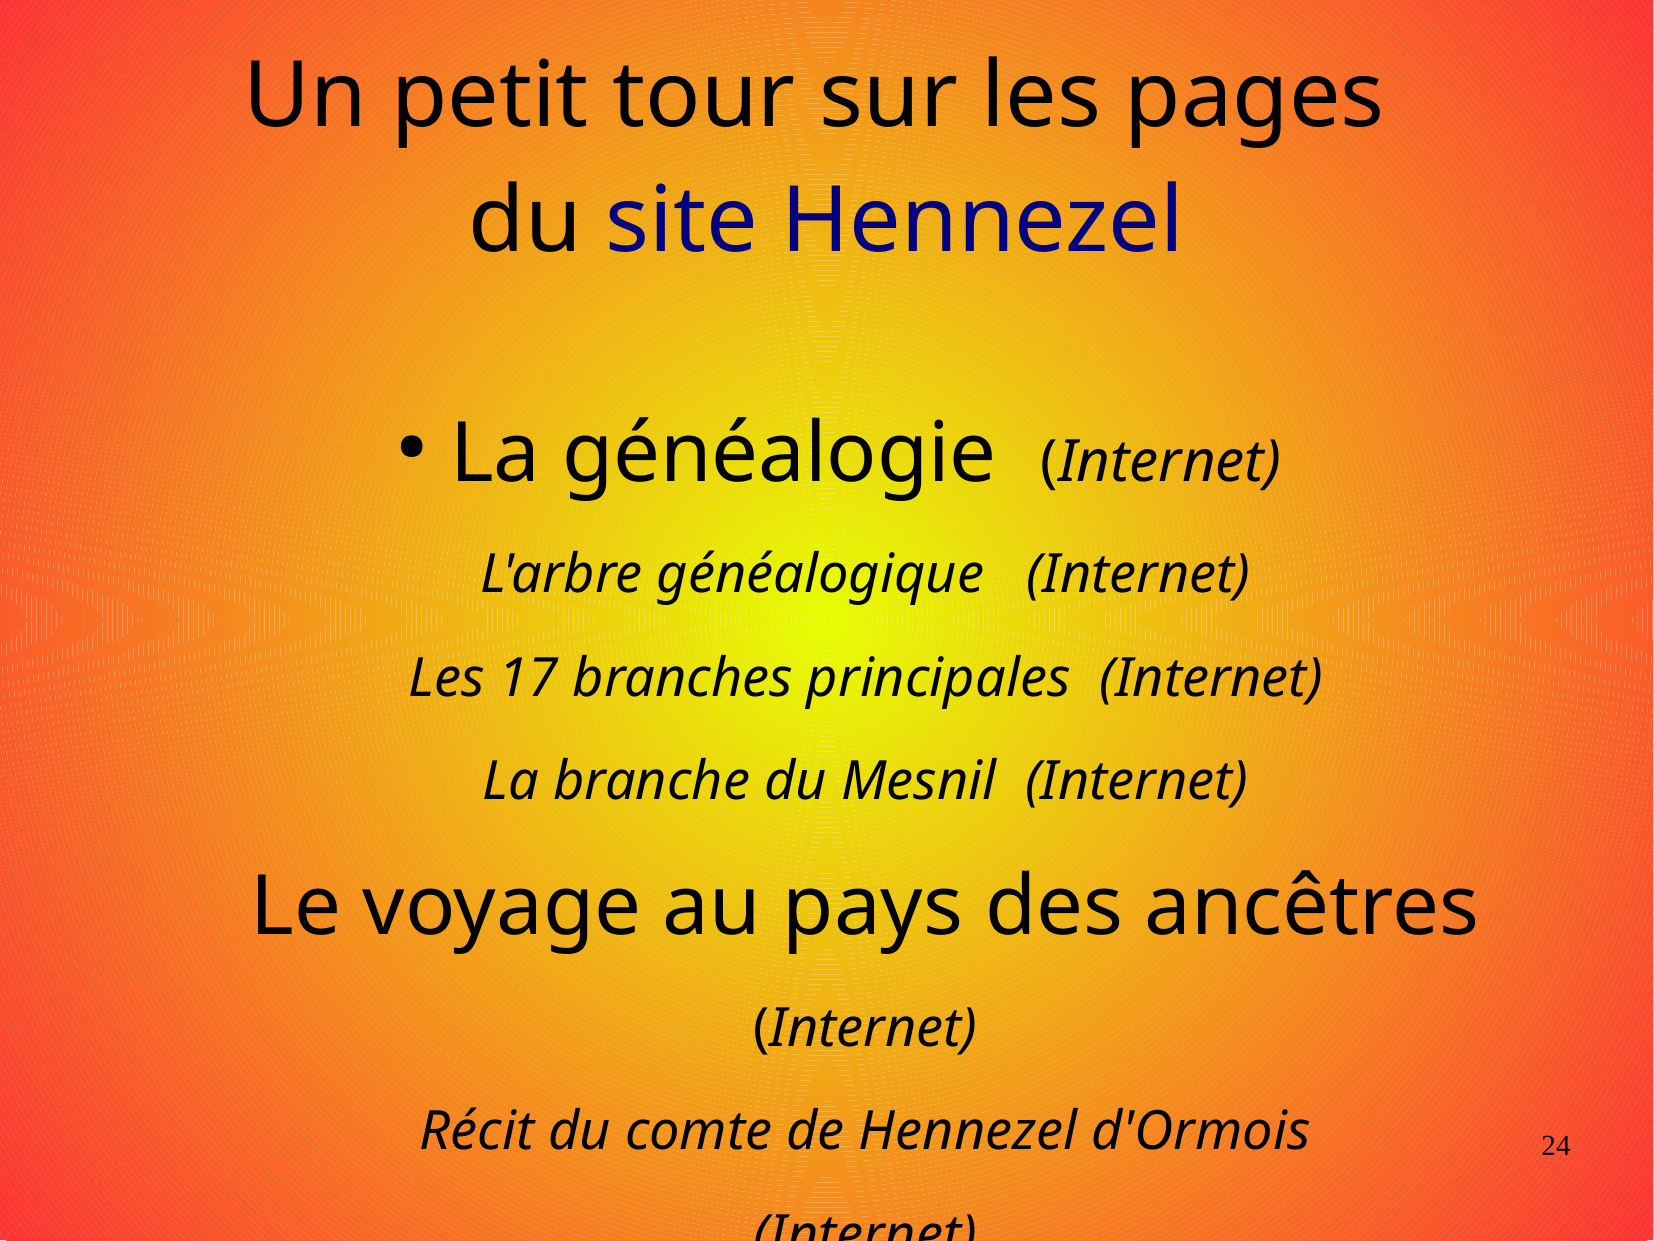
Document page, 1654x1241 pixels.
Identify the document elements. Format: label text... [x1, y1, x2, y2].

list La généalogie (Internet) L'arbre généalogique (Internet) Les 17 branches principales (Internet) La branche du Mesnil (Internet) Le voyage au pays des ancêtres (Internet) Récit du comte de Hennezel d'Ormois (Internet) [47, 391, 1614, 1241]
title Un petit tour sur les pages du site Hennezel [82, 42, 1571, 264]
